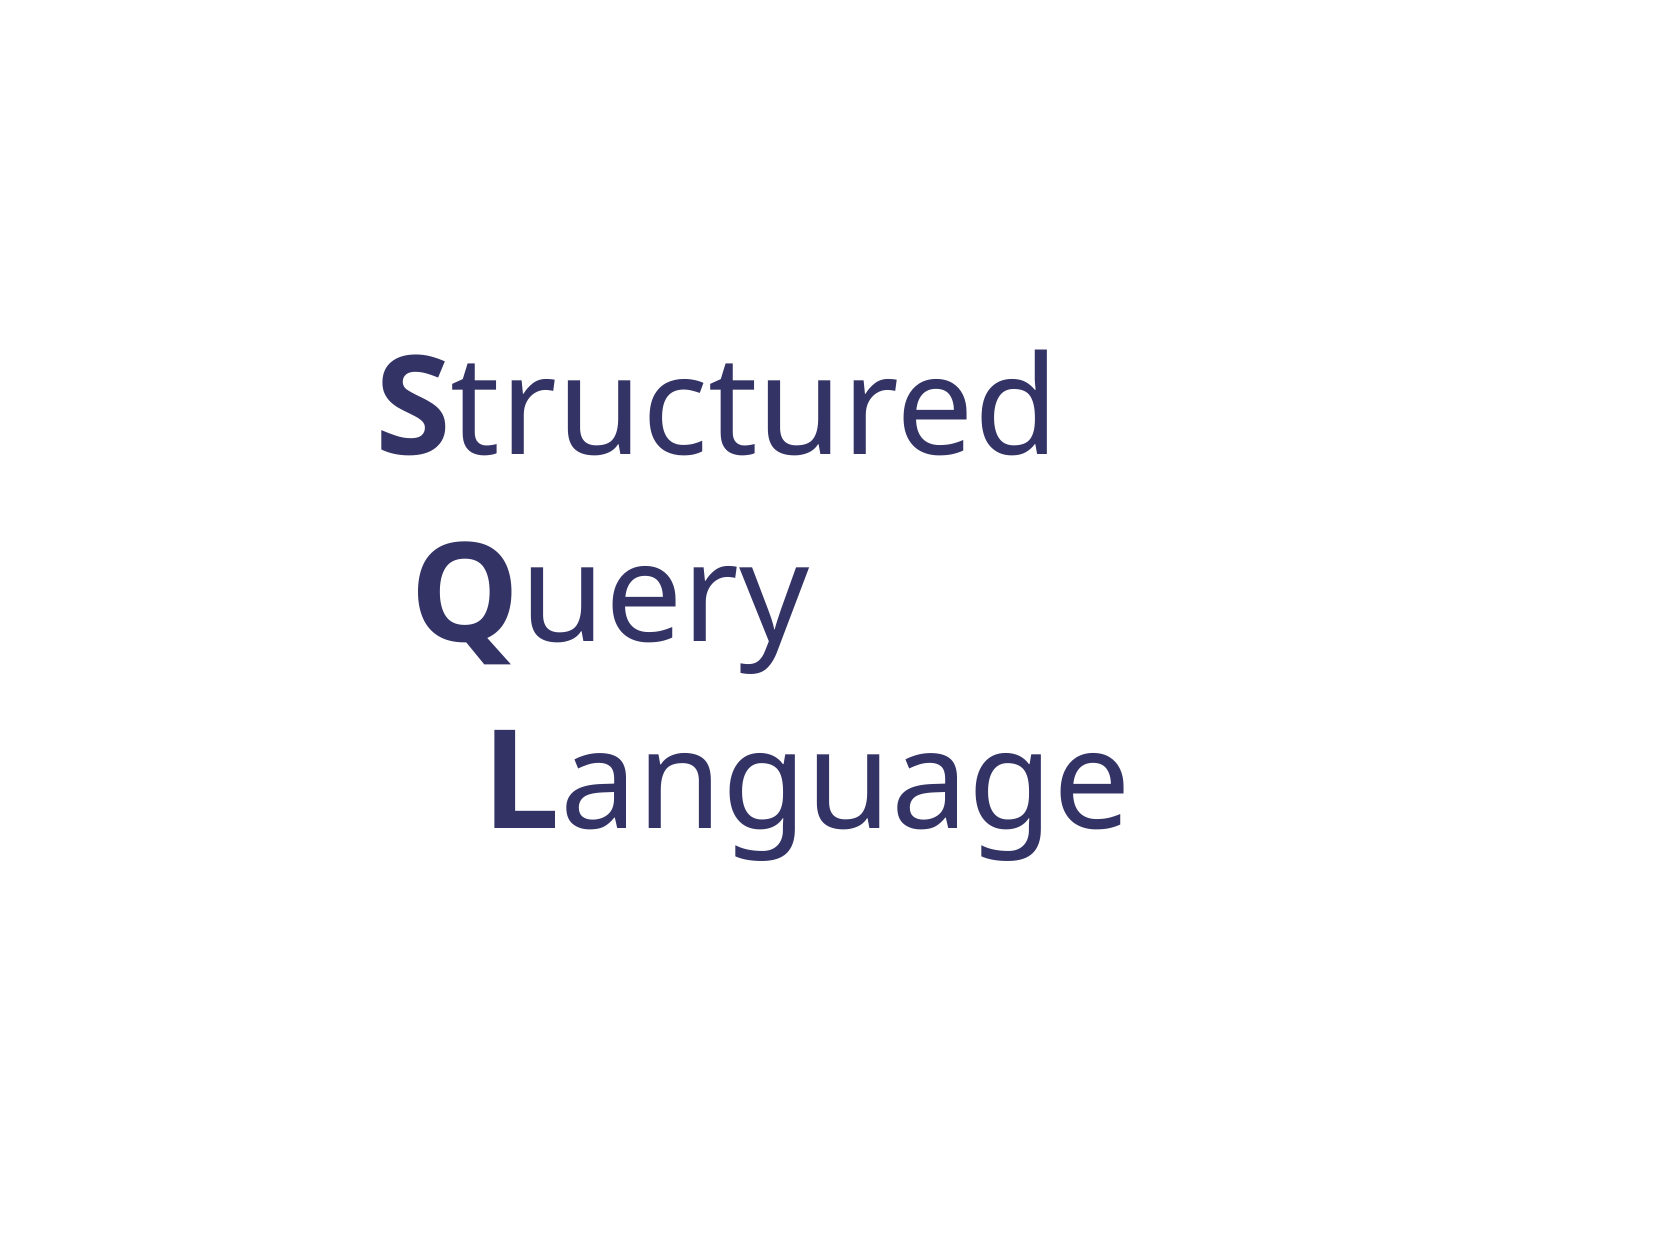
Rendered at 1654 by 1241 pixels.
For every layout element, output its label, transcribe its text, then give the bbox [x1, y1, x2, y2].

title Structured Query Language [375, 337, 1654, 839]
